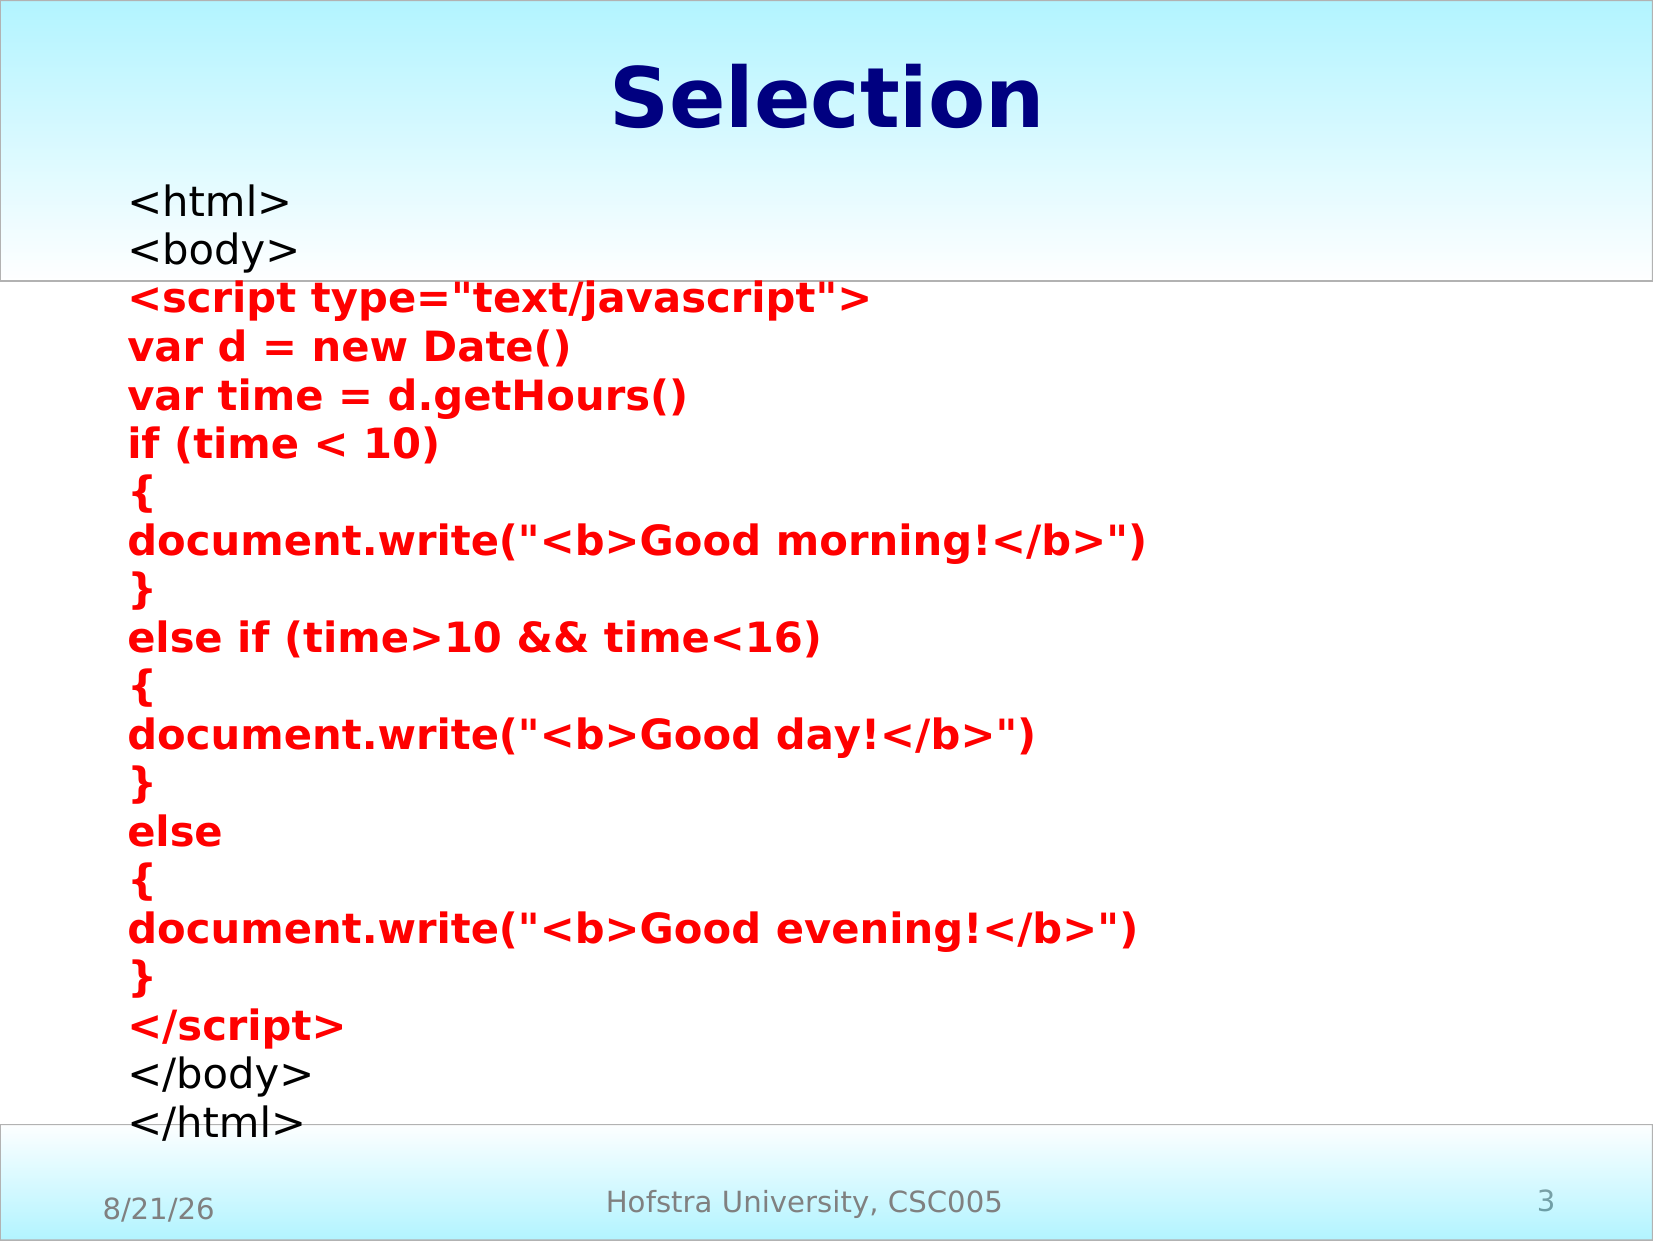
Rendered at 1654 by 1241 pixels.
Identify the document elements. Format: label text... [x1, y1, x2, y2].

title Selection [78, 43, 1576, 154]
text_box <html> <body> <script type="text/javascript"> var d = new Date() var time = d.getHours() if (time < 10) { document.write("<b>Good morning!</b>") } else if (time>10 && time<16) { document.write("<b>Good day!</b>") } else { document.write("<b>Good evening!</b>") } </script> </body> </html> [112, 169, 1538, 1175]
